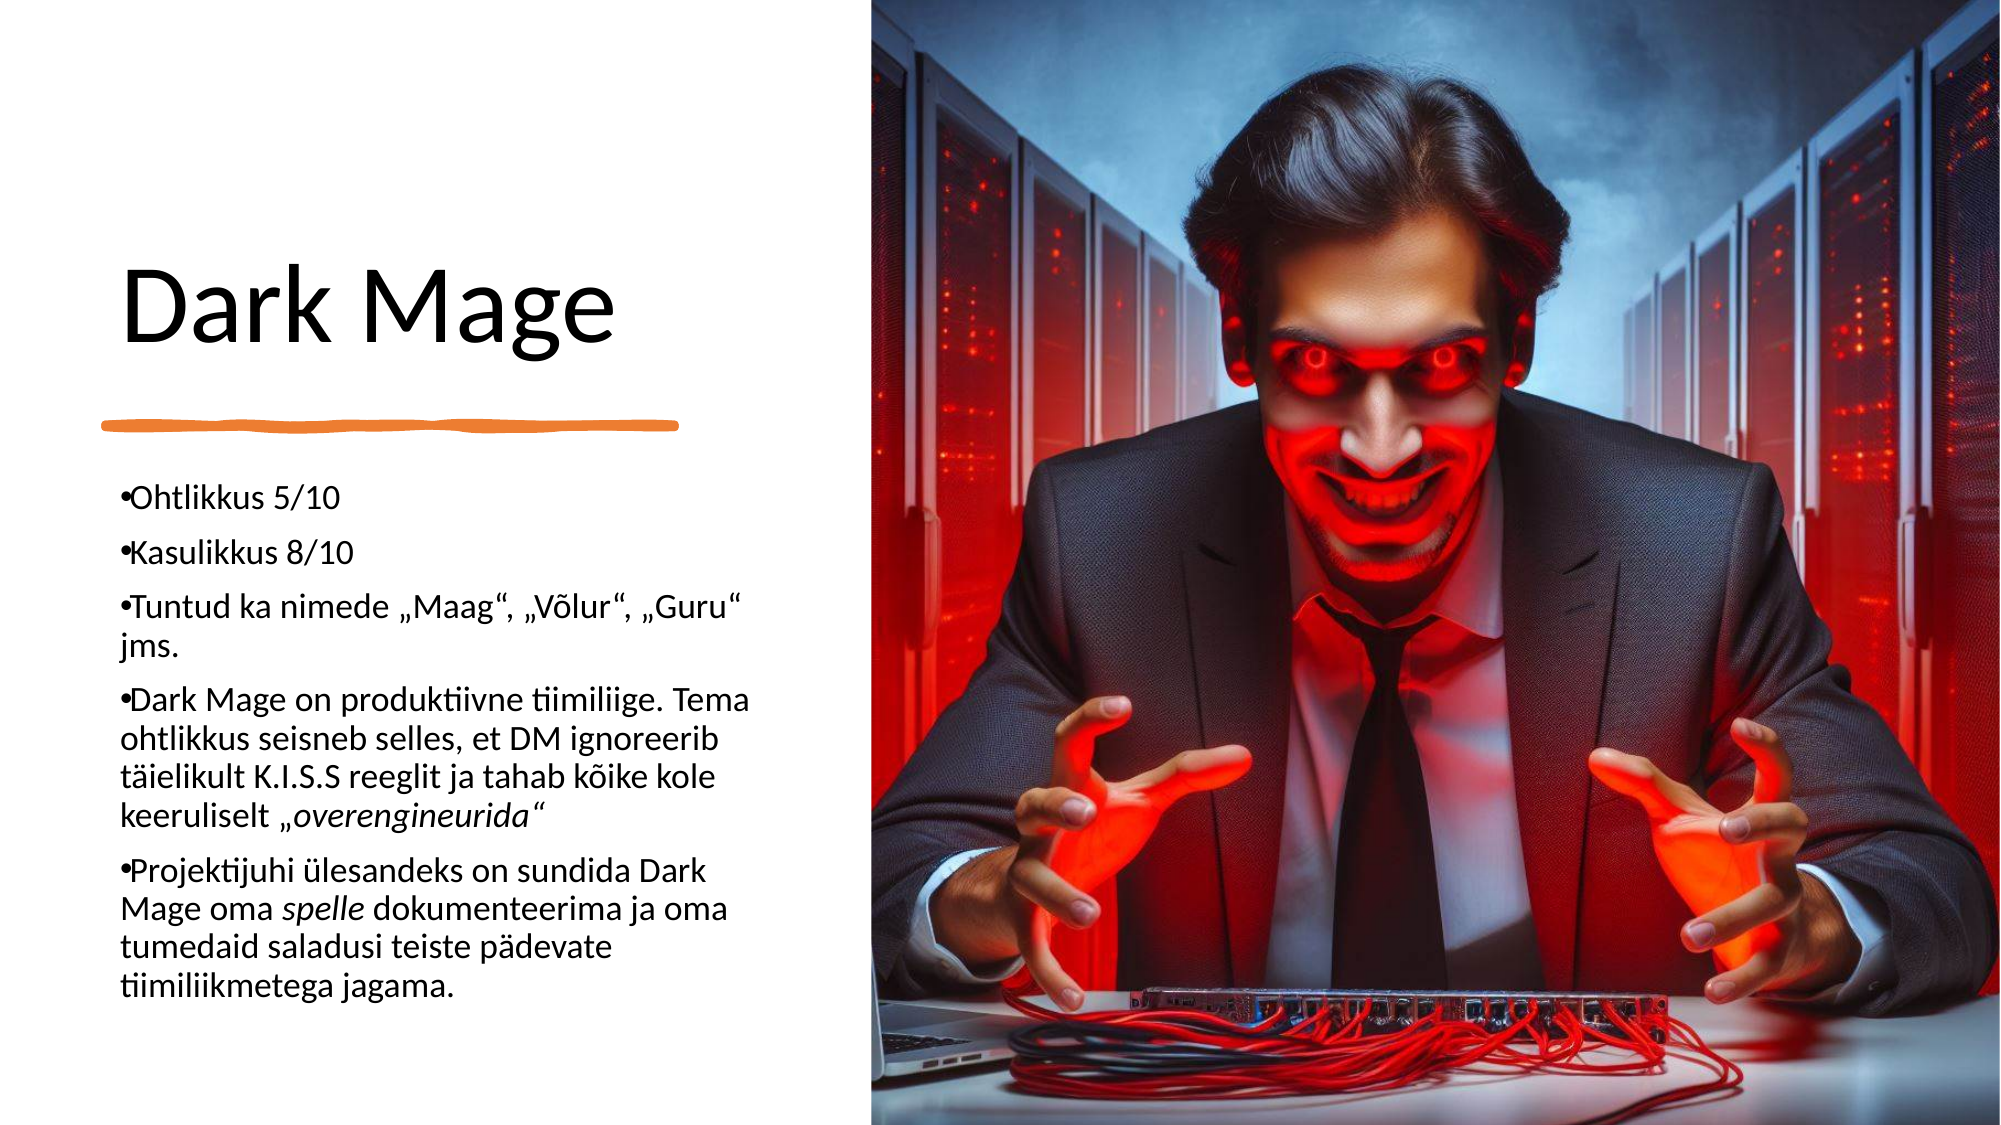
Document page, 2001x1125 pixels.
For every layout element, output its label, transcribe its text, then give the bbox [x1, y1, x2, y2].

list Ohtlikkus 5/10 Kasulikkus 8/10 Tuntud ka nimede „Maag“, „Võlur“, „Guru“ jms. Dark Mage on produktiivne tiimiliige. Tema ohtlikkus seisneb selles, et DM ignoreerib täielikult K.I.S.S reeglit ja tahab kõike kole keeruliselt „overengineurida“ Projektijuhi ülesandeks on sundida Dark Mage oma spelle dokumenteerima ja oma tumedaid saladusi teiste pädevate tiimiliikmetega jagama. [105, 471, 802, 1016]
title Dark Mage [105, 53, 822, 375]
text_box [0, 0, 871, 1125]
picture [871, 0, 2000, 1125]
